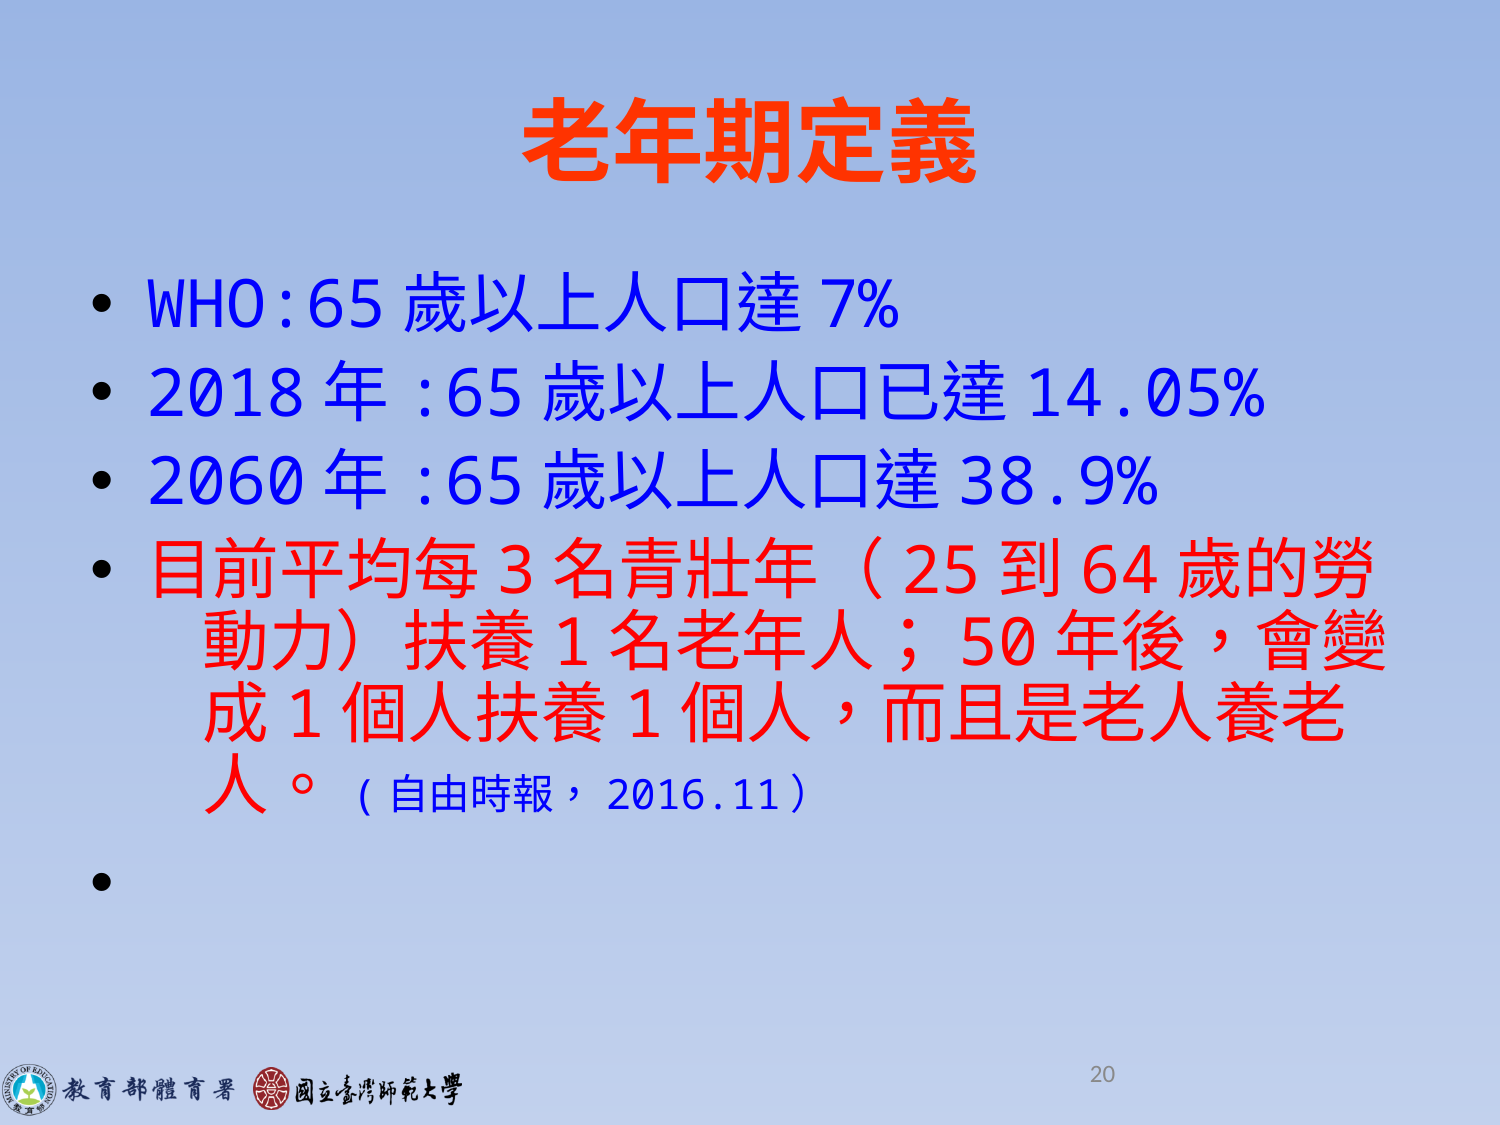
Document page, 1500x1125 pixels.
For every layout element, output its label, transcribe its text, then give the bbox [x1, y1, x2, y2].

title 老年期定義 [75, 45, 1426, 233]
list WHO:65歲以上人口達7% 2018年:65歲以上人口已達14.05% 2060年:65歲以上人口達38.9% 目前平均每3名青壯年（25到64歲的勞動力）扶養1名老年人；50年後，會變成1個人扶養1個人，而且是老人養老人。(自由時報，2016.11） [75, 262, 1426, 1005]
text_box [1074, 1042, 1426, 1103]
